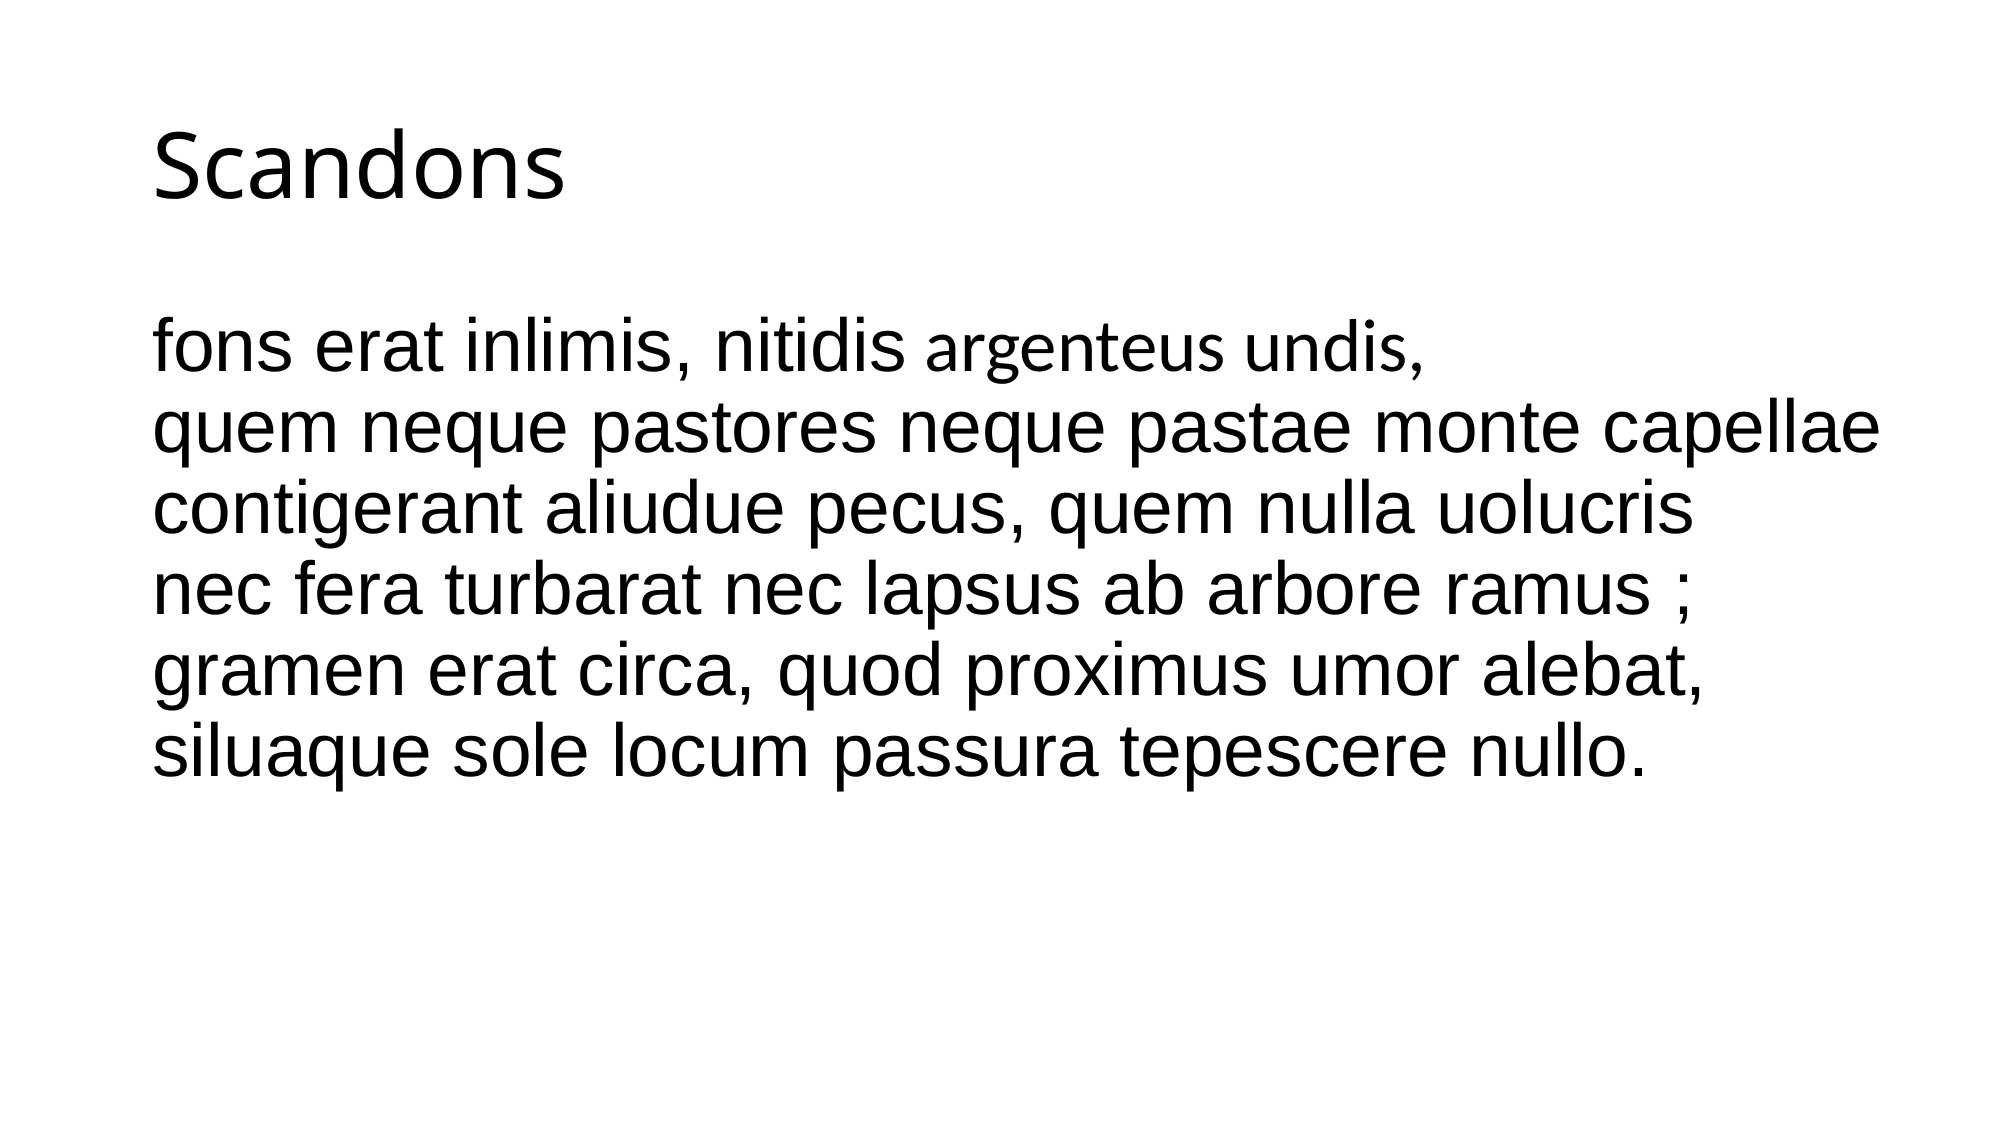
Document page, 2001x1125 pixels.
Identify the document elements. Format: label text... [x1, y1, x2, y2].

title Scandons [137, 59, 1863, 278]
list fons erat inlimis, nitidis argenteus undis, quem neque pastores neque pastae monte capellae contigerant aliudue pecus, quem nulla uolucris nec fera turbarat nec lapsus ab arbore ramus ; gramen erat circa, quod proximus umor alebat, siluaque sole locum passura tepescere nullo. [137, 299, 1956, 1014]
